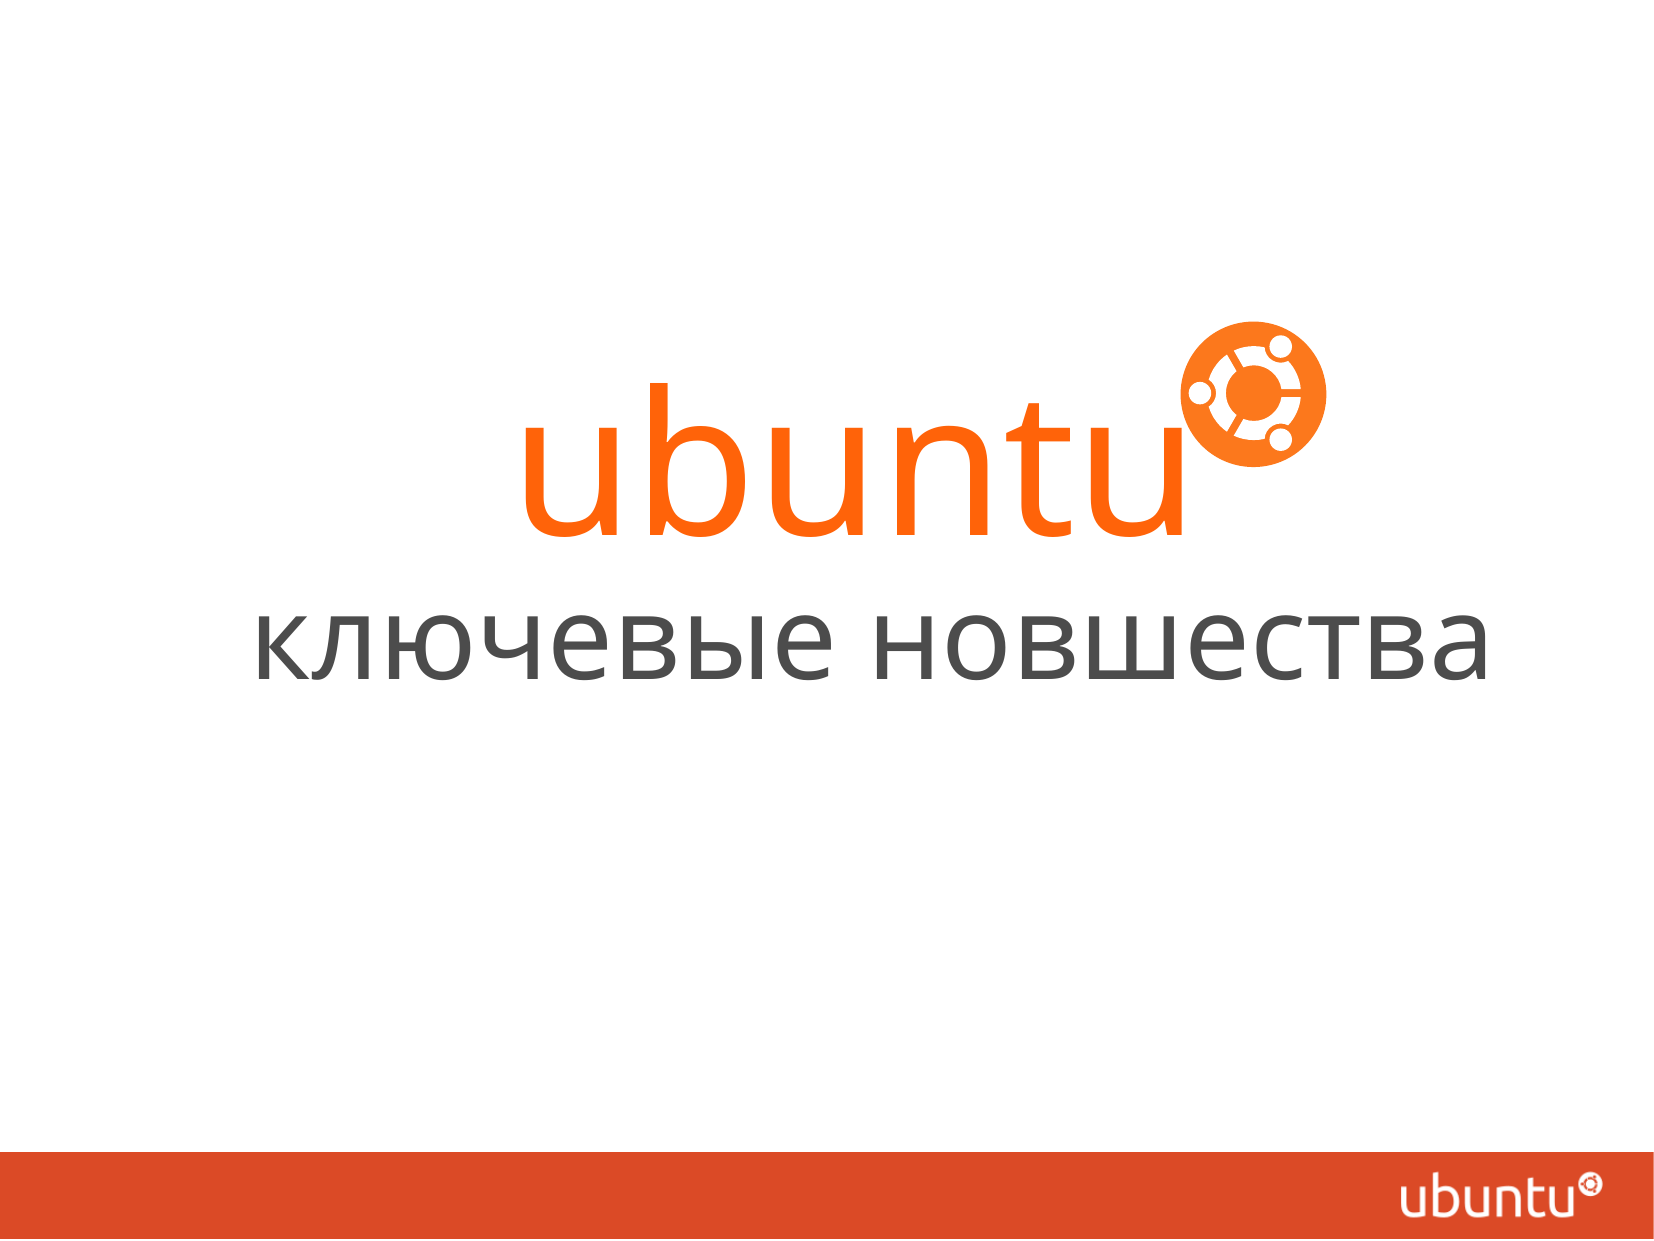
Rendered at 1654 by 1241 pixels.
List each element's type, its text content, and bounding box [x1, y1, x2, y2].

title ubuntu ключевые новшества [85, 354, 1625, 714]
picture [0, 1152, 1654, 1239]
picture [1177, 316, 1329, 473]
